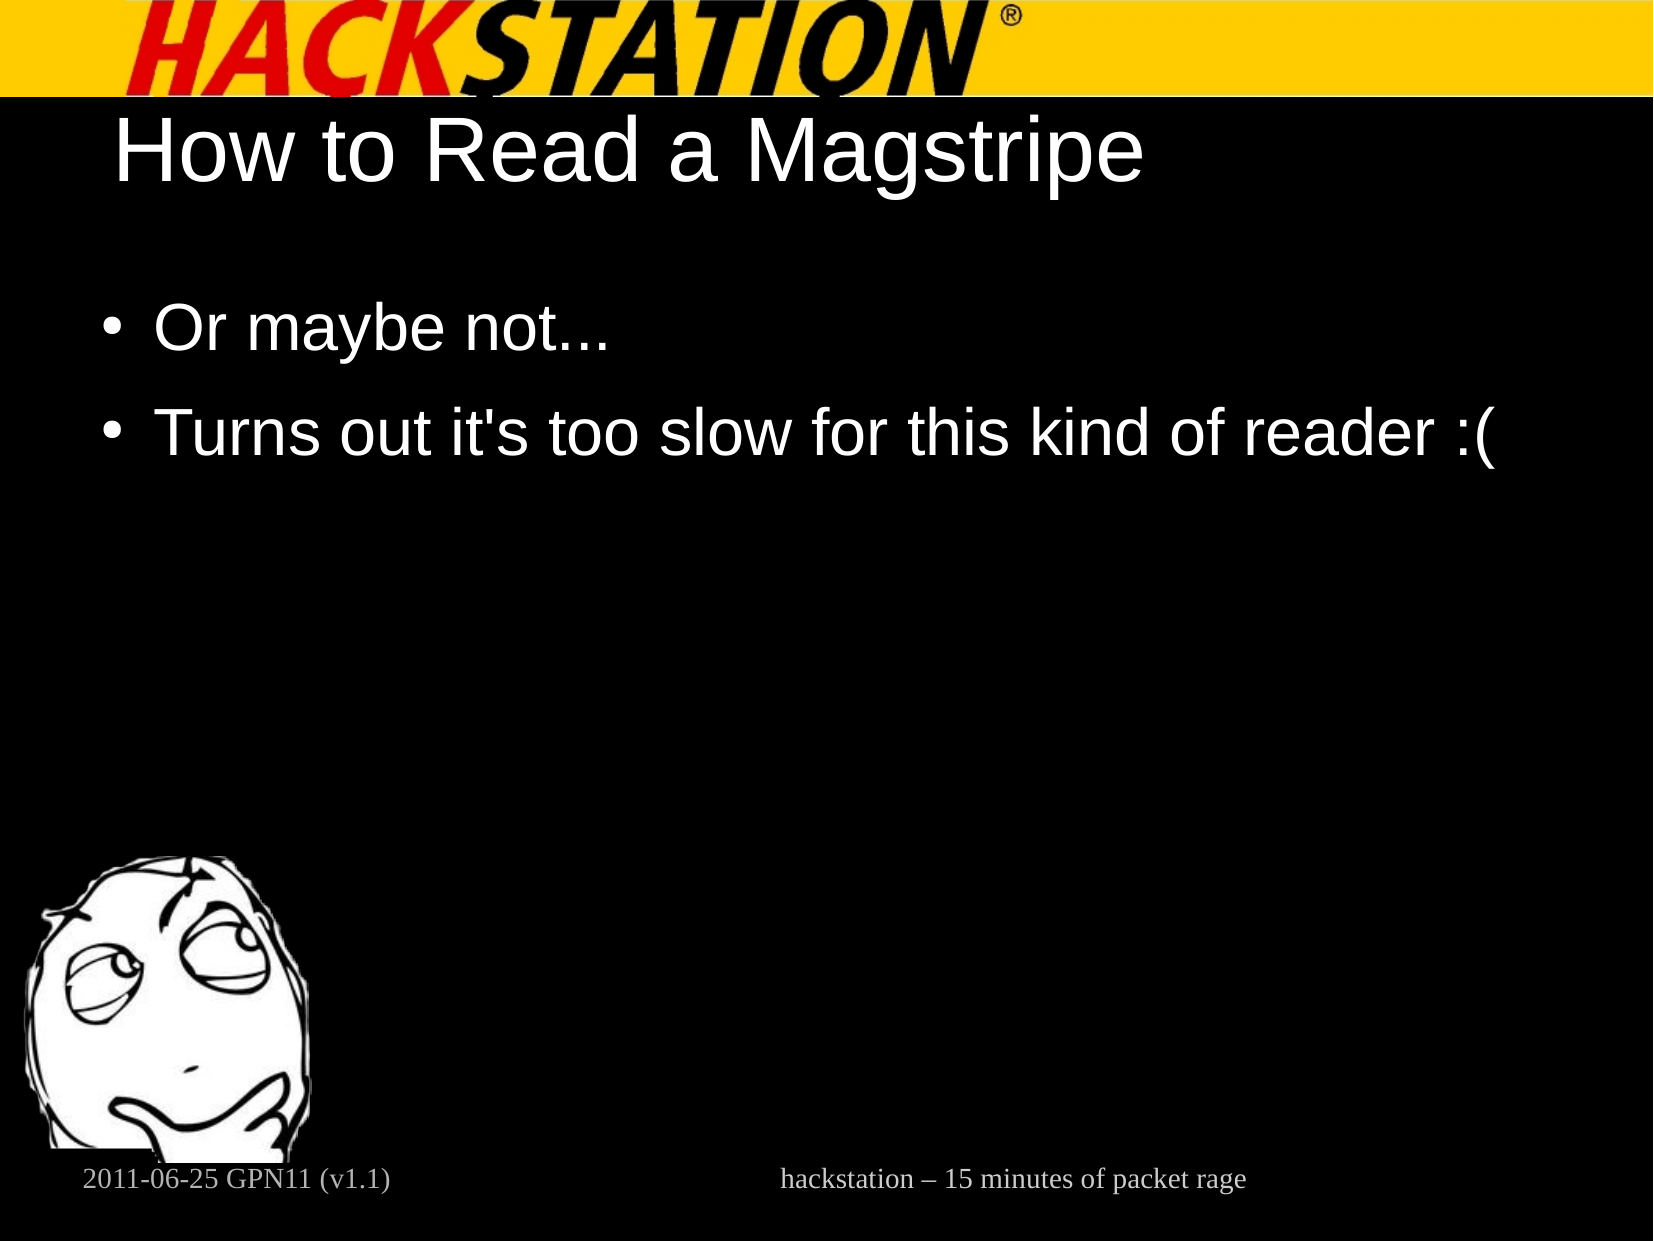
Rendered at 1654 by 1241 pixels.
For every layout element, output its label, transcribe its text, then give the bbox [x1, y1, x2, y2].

list Or maybe not... Turns out it's too slow for this kind of reader :( [82, 290, 1571, 1109]
picture [0, 0, 1653, 97]
picture [0, 856, 313, 1163]
title How to Read a Magstripe [112, 75, 1571, 226]
